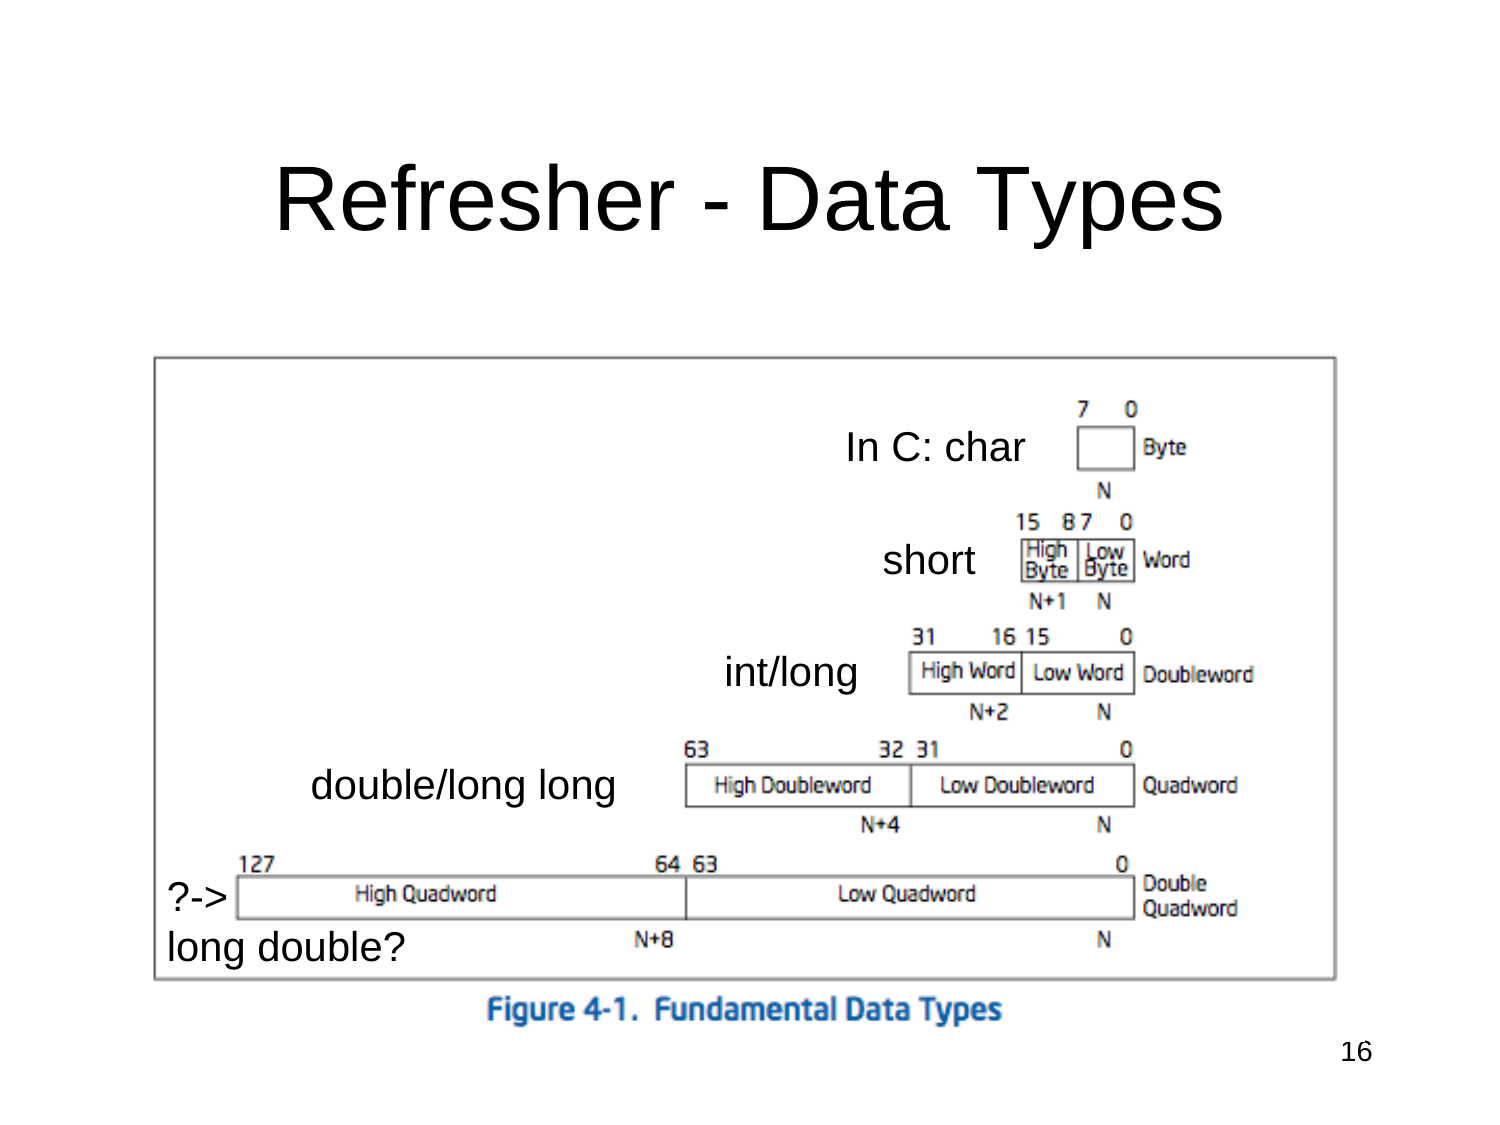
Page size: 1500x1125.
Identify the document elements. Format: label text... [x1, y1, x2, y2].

text_box <number> [1074, 1025, 1388, 1101]
text_box short [867, 525, 991, 591]
title Refresher - Data Types [112, 99, 1388, 288]
picture [150, 349, 1365, 1042]
text_box int/long [709, 637, 874, 703]
text_box In C: char [830, 412, 1042, 478]
text_box double/long long [295, 750, 633, 816]
text_box ?-> long double? [152, 862, 422, 978]
